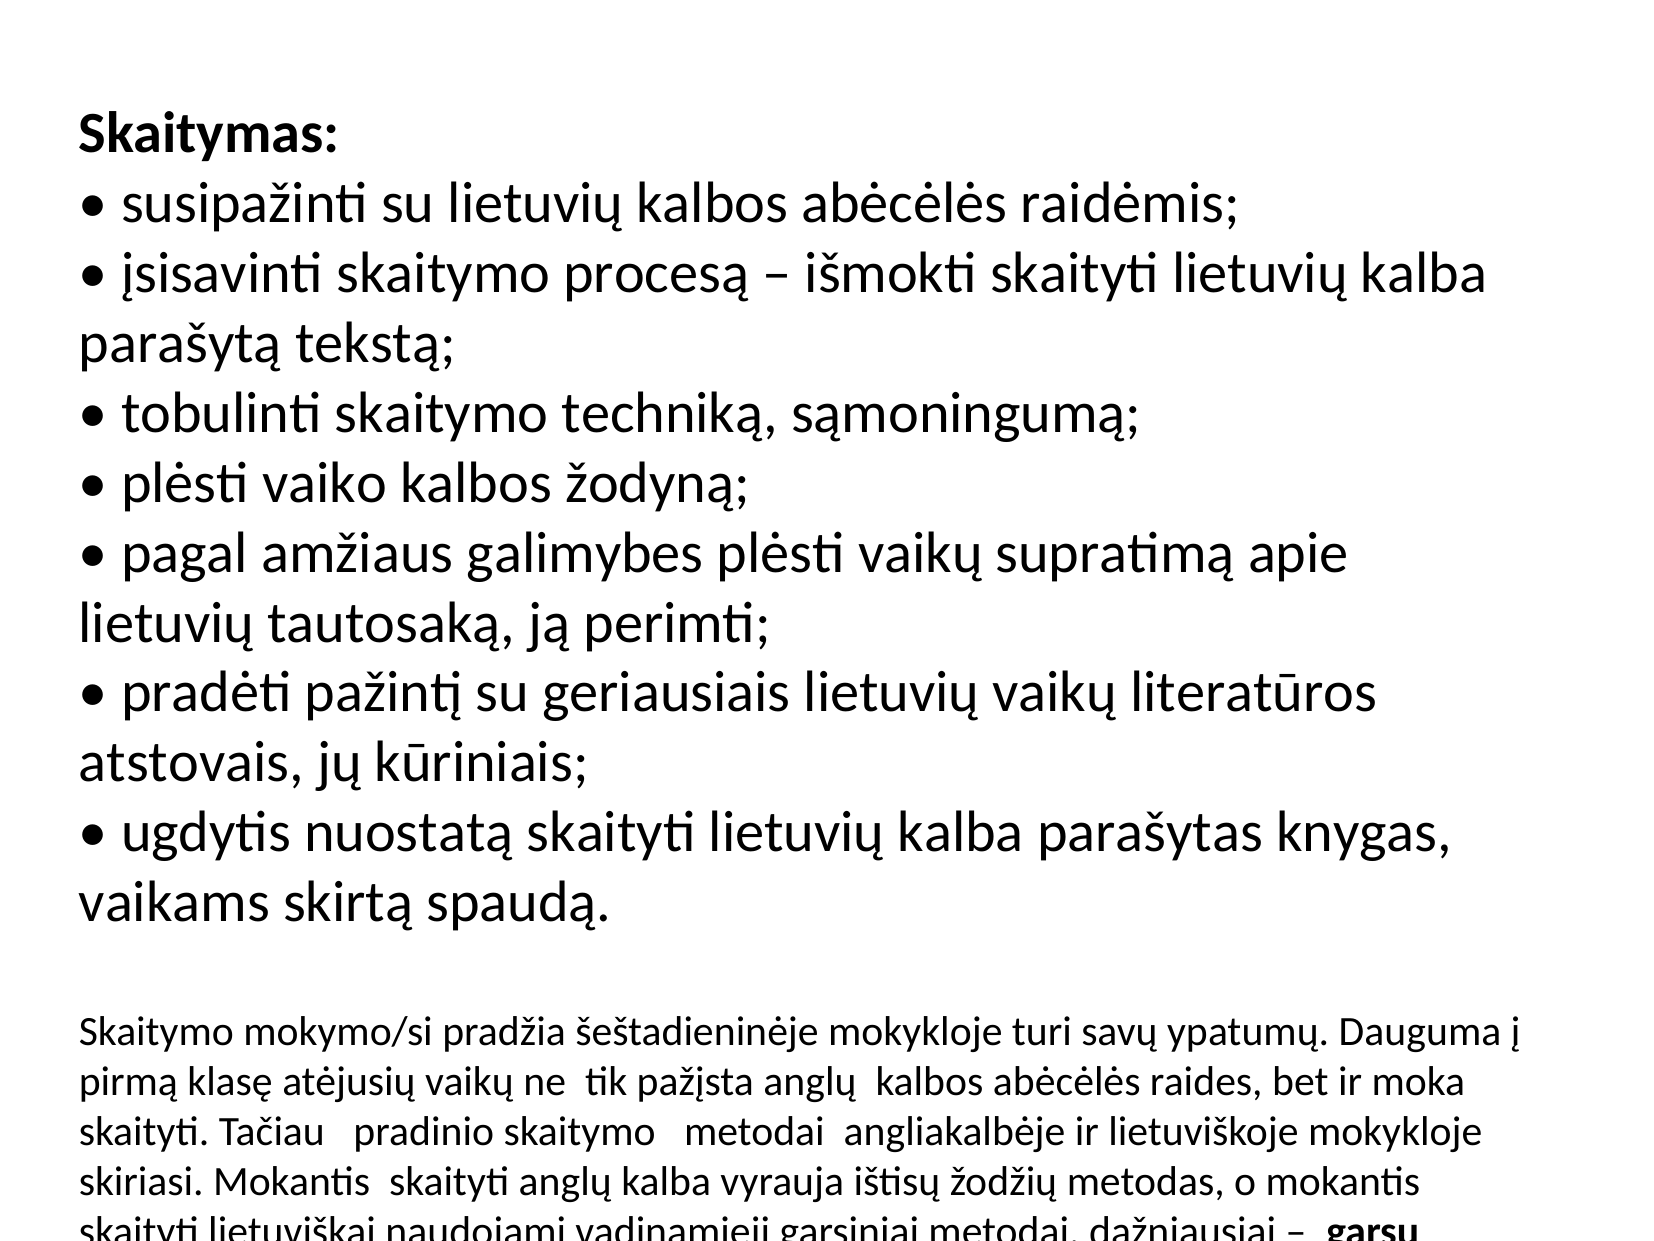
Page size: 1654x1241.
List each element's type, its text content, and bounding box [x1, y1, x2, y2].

text_box Skaitymas: • susipažinti su lietuvių kalbos abėcėlės raidėmis; • įsisavinti skaitymo procesą – išmokti skaityti lietuvių kalba parašytą tekstą; • tobulinti skaitymo techniką, sąmoningumą; • plėsti vaiko kalbos žodyną; • pagal amžiaus galimybes plėsti vaikų supratimą apie lietuvių tautosaką, ją perimti; • pradėti pažintį su geriausiais lietuvių vaikų literatūros atstovais, jų kūriniais; • ugdytis nuostatą skaityti lietuvių kalba parašytas knygas, vaikams skirtą spaudą. Skaitymo mokymo/si pradžia šeštadieninėje mokykloje turi savų ypatumų. Dauguma į pirmą klasę atėjusių vaikų ne tik pažįsta anglų kalbos abėcėlės raides, bet ir moka skaityti. Tačiau pradinio skaitymo metodai angliakalbėje ir lietuviškoje mokykloje skiriasi. Mokantis skaityti anglų kalba vyrauja ištisų žodžių metodas, o mokantis skaityti lietuviškai naudojami vadinamieji garsiniai metodai, dažniausiai – garsų analizės sintezės metodas. [63, 86, 1560, 1241]
